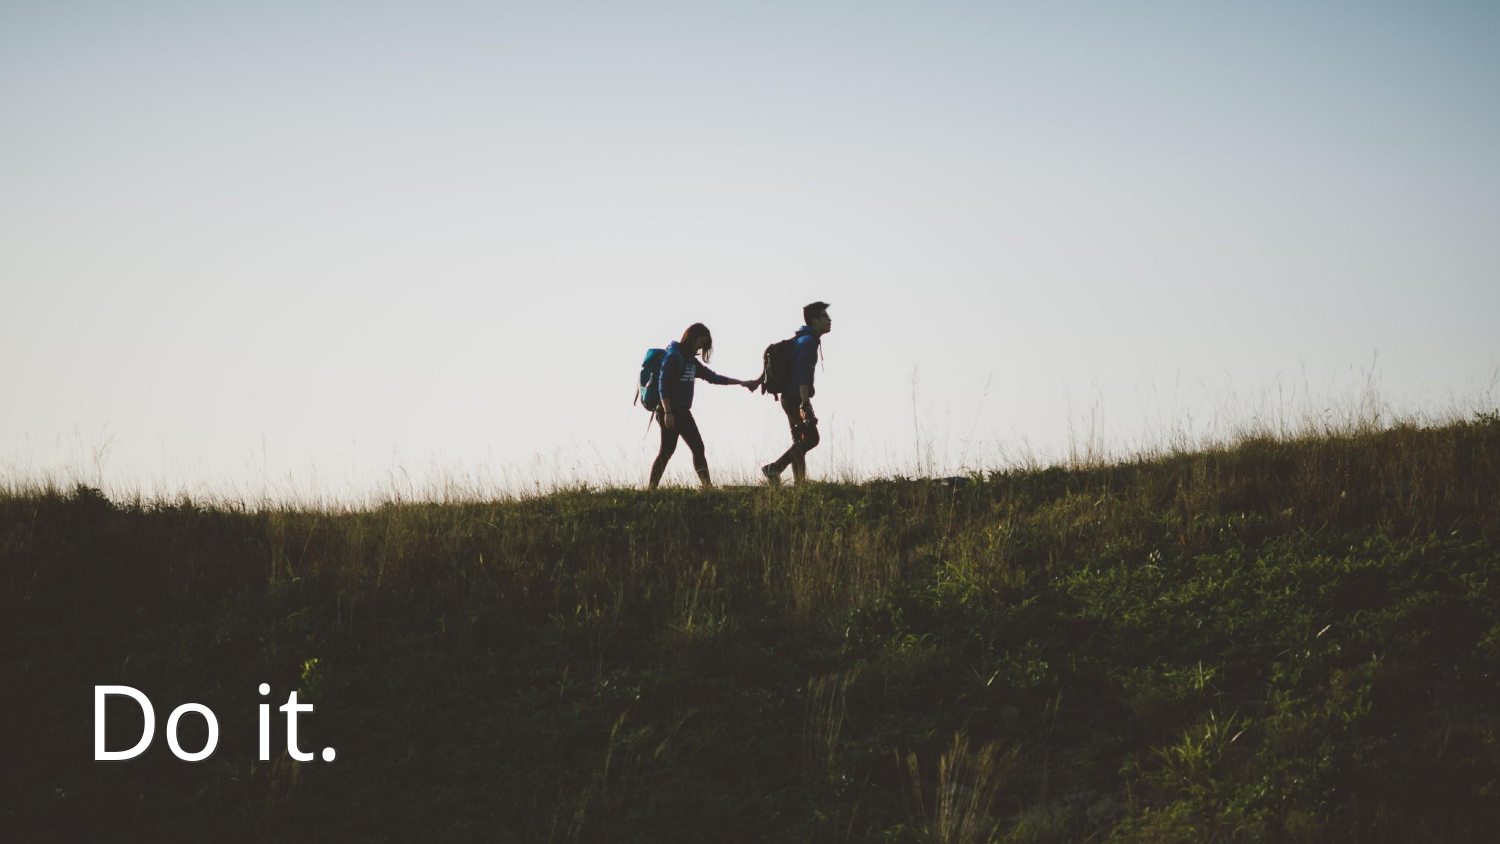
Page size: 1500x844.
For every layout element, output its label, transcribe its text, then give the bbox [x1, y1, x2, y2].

text_box Do it. [70, 641, 822, 797]
picture [0, 0, 1500, 844]
